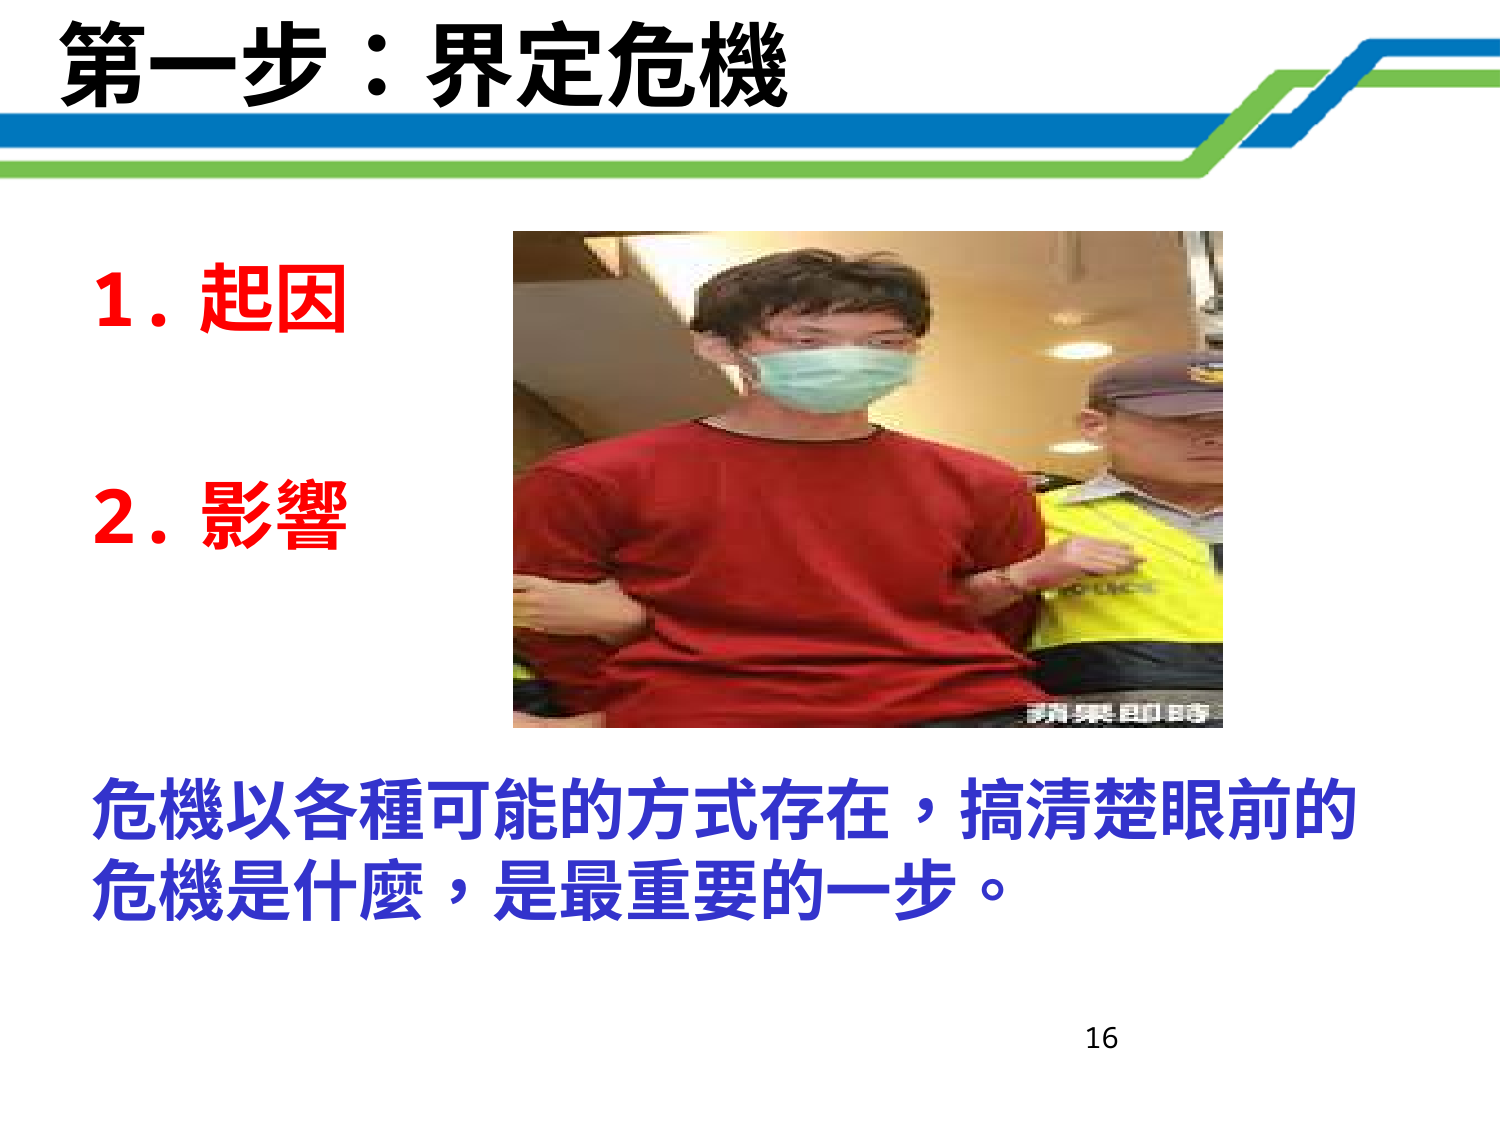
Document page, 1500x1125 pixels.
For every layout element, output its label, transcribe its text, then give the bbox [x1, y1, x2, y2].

text_box [1069, 1011, 1382, 1087]
picture [513, 231, 1223, 728]
text_box 1.起因 2.影響 危機以各種可能的方式存在，搞清楚眼前的危機是什麼，是最重要的一步。 [76, 243, 1424, 940]
text_box 第一步：界定危機 [41, 0, 1029, 127]
